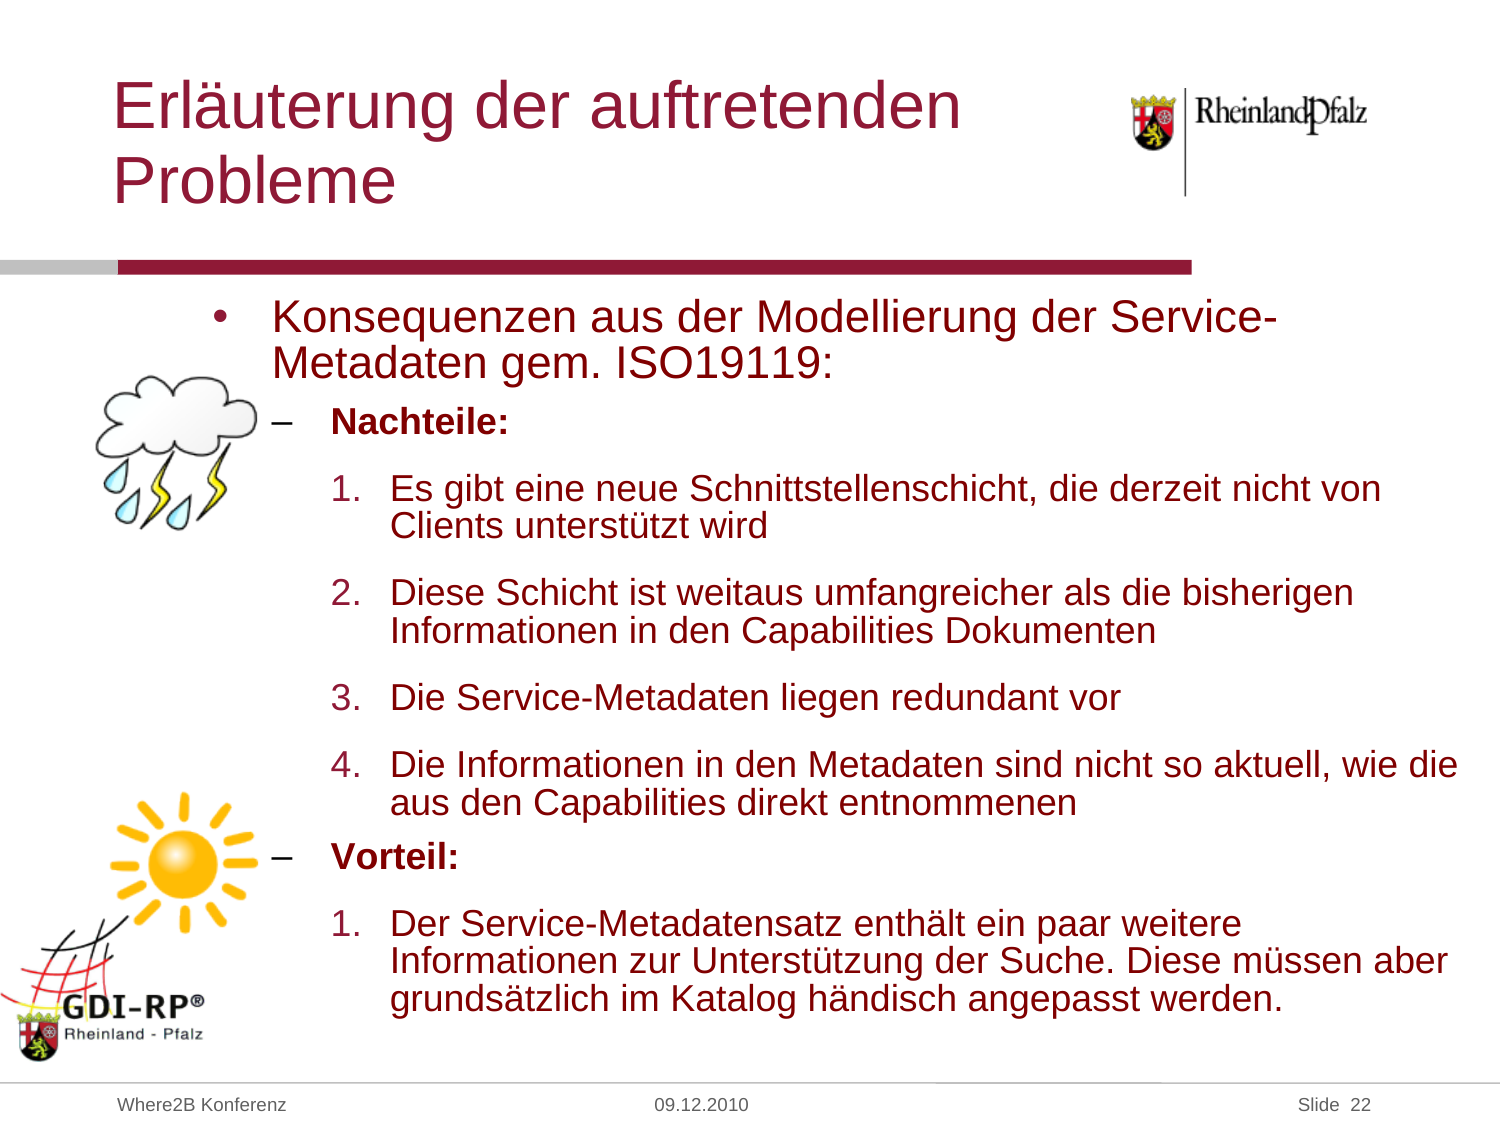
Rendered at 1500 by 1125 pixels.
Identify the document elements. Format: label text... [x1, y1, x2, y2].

picture [1131, 88, 1447, 198]
picture [94, 365, 261, 533]
title Erläuterung der auftretenden Probleme [112, 63, 1071, 224]
picture [0, 785, 267, 1063]
list Konsequenzen aus der Modellierung der Service-Metadaten gem. ISO19119: Nachteile: Es gibt eine neue Schnittstellenschicht, die derzeit nicht von Clients unterstützt wird Diese Schicht ist weitaus umfangreicher als die bisherigen Informationen in den Capabilities Dokumenten Die Service-Metadaten liegen redundant vor Die Informationen in den Metadaten sind nicht so aktuell, wie die aus den Capabilities direkt entnommenen Vorteil: Der Service-Metadatensatz enthält ein paar weitere Informationen zur Unterstützung der Suche. Diese müssen aber grundsätzlich im Katalog händisch angepasst werden. [212, 295, 1477, 1125]
